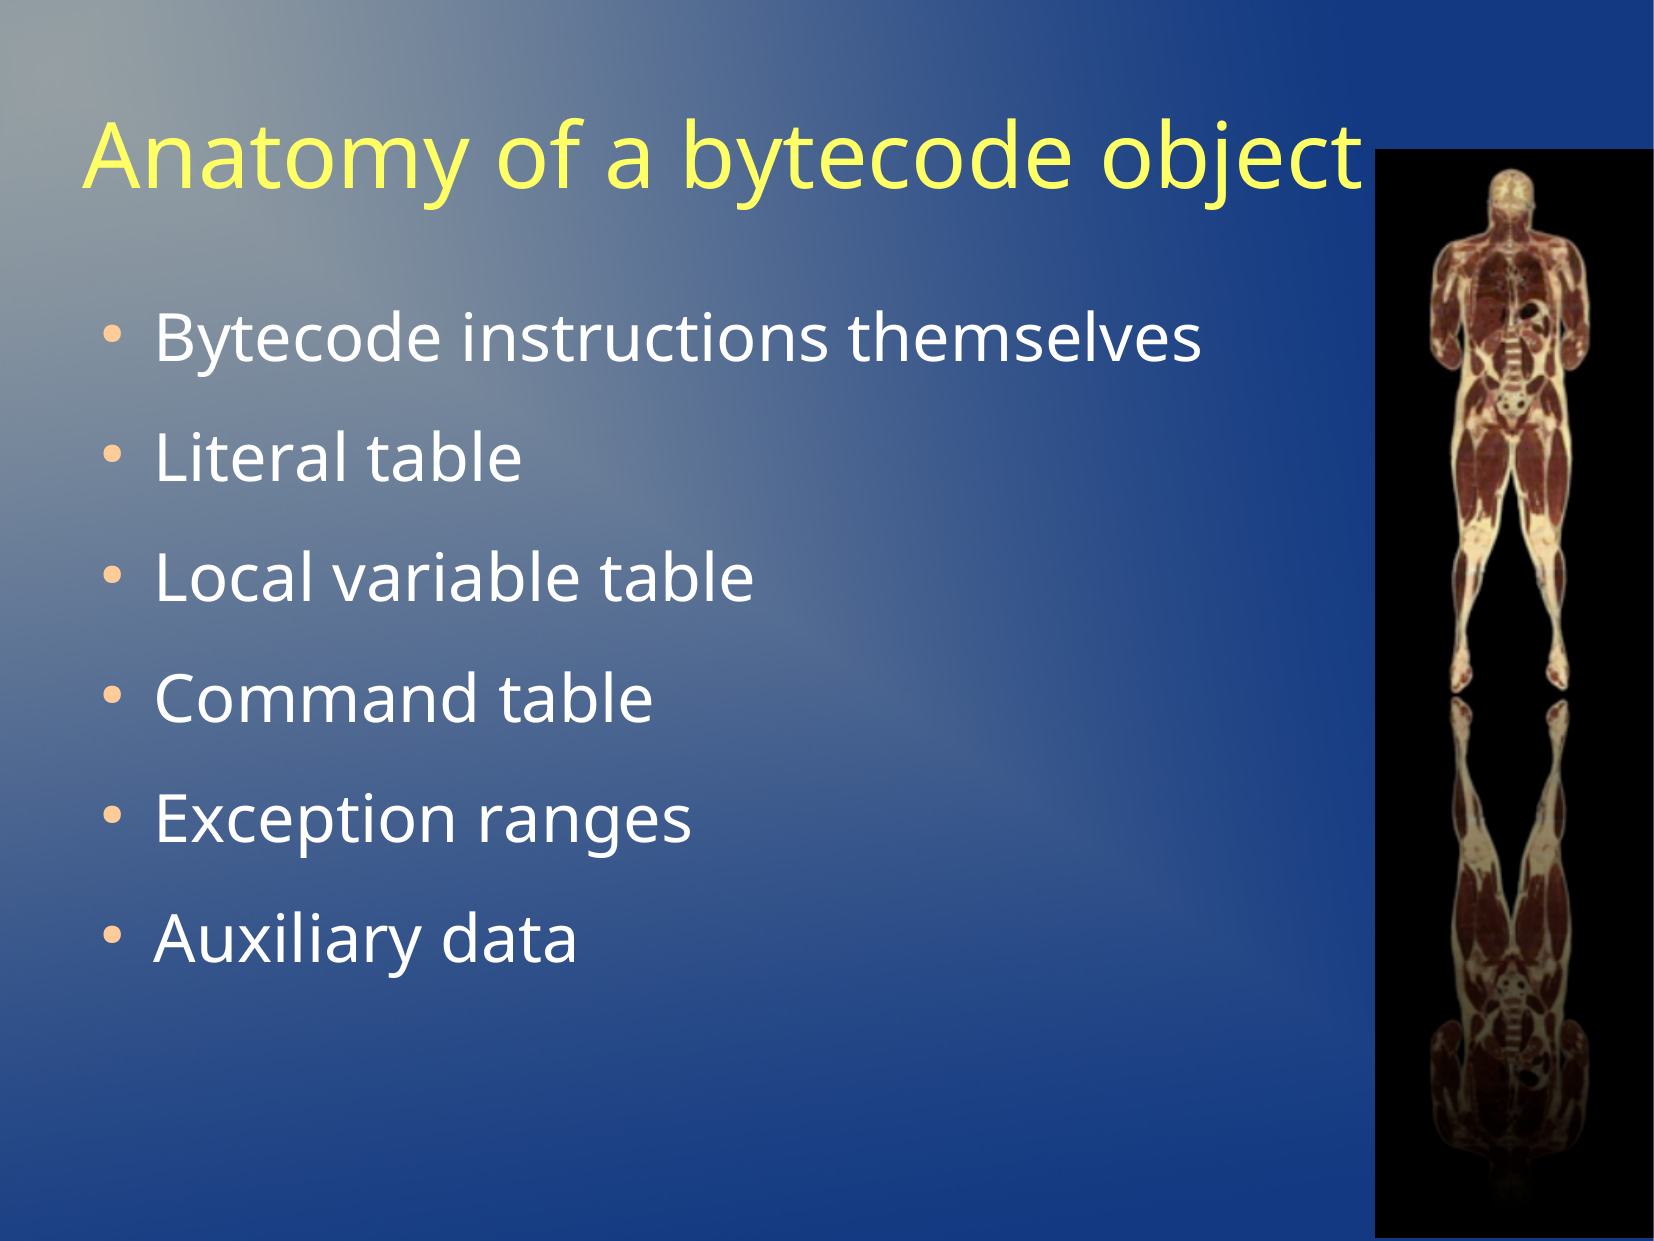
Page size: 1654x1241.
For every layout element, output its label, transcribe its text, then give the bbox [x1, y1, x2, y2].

title Anatomy of a bytecode object [82, 56, 1571, 250]
list Bytecode instructions themselves Literal table Local variable table Command table Exception ranges Auxiliary data [82, 290, 1375, 1094]
picture [0, 0, 1654, 1241]
